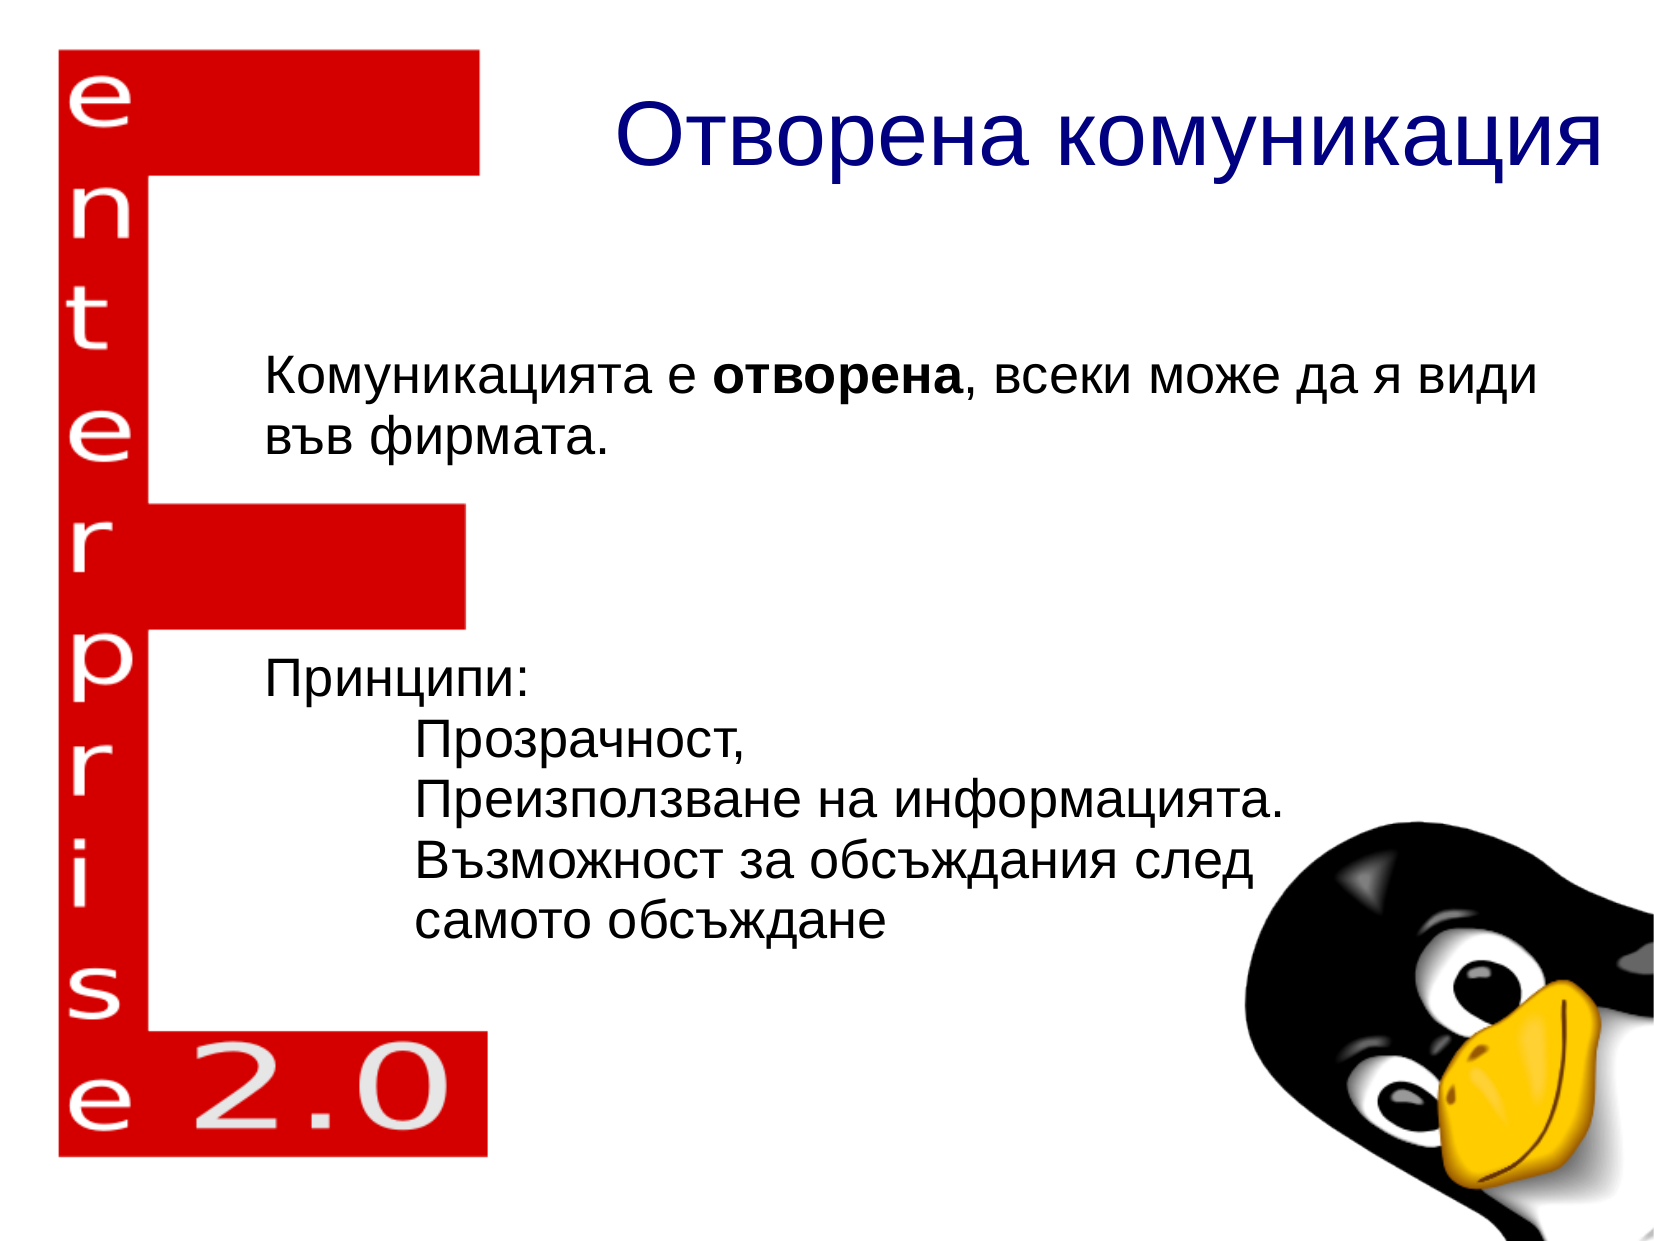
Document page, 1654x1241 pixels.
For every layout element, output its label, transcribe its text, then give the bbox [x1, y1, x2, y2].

text_box Комуникацията е отворена, всеки може да я види във фирмата. Принципи: Прозрачност, Преизползване на информацията. Възможност за обсъждания след самото обсъждане [250, 337, 1553, 958]
picture [6, 5, 1654, 1241]
text_box Oтворена комуникация [600, 75, 1621, 193]
